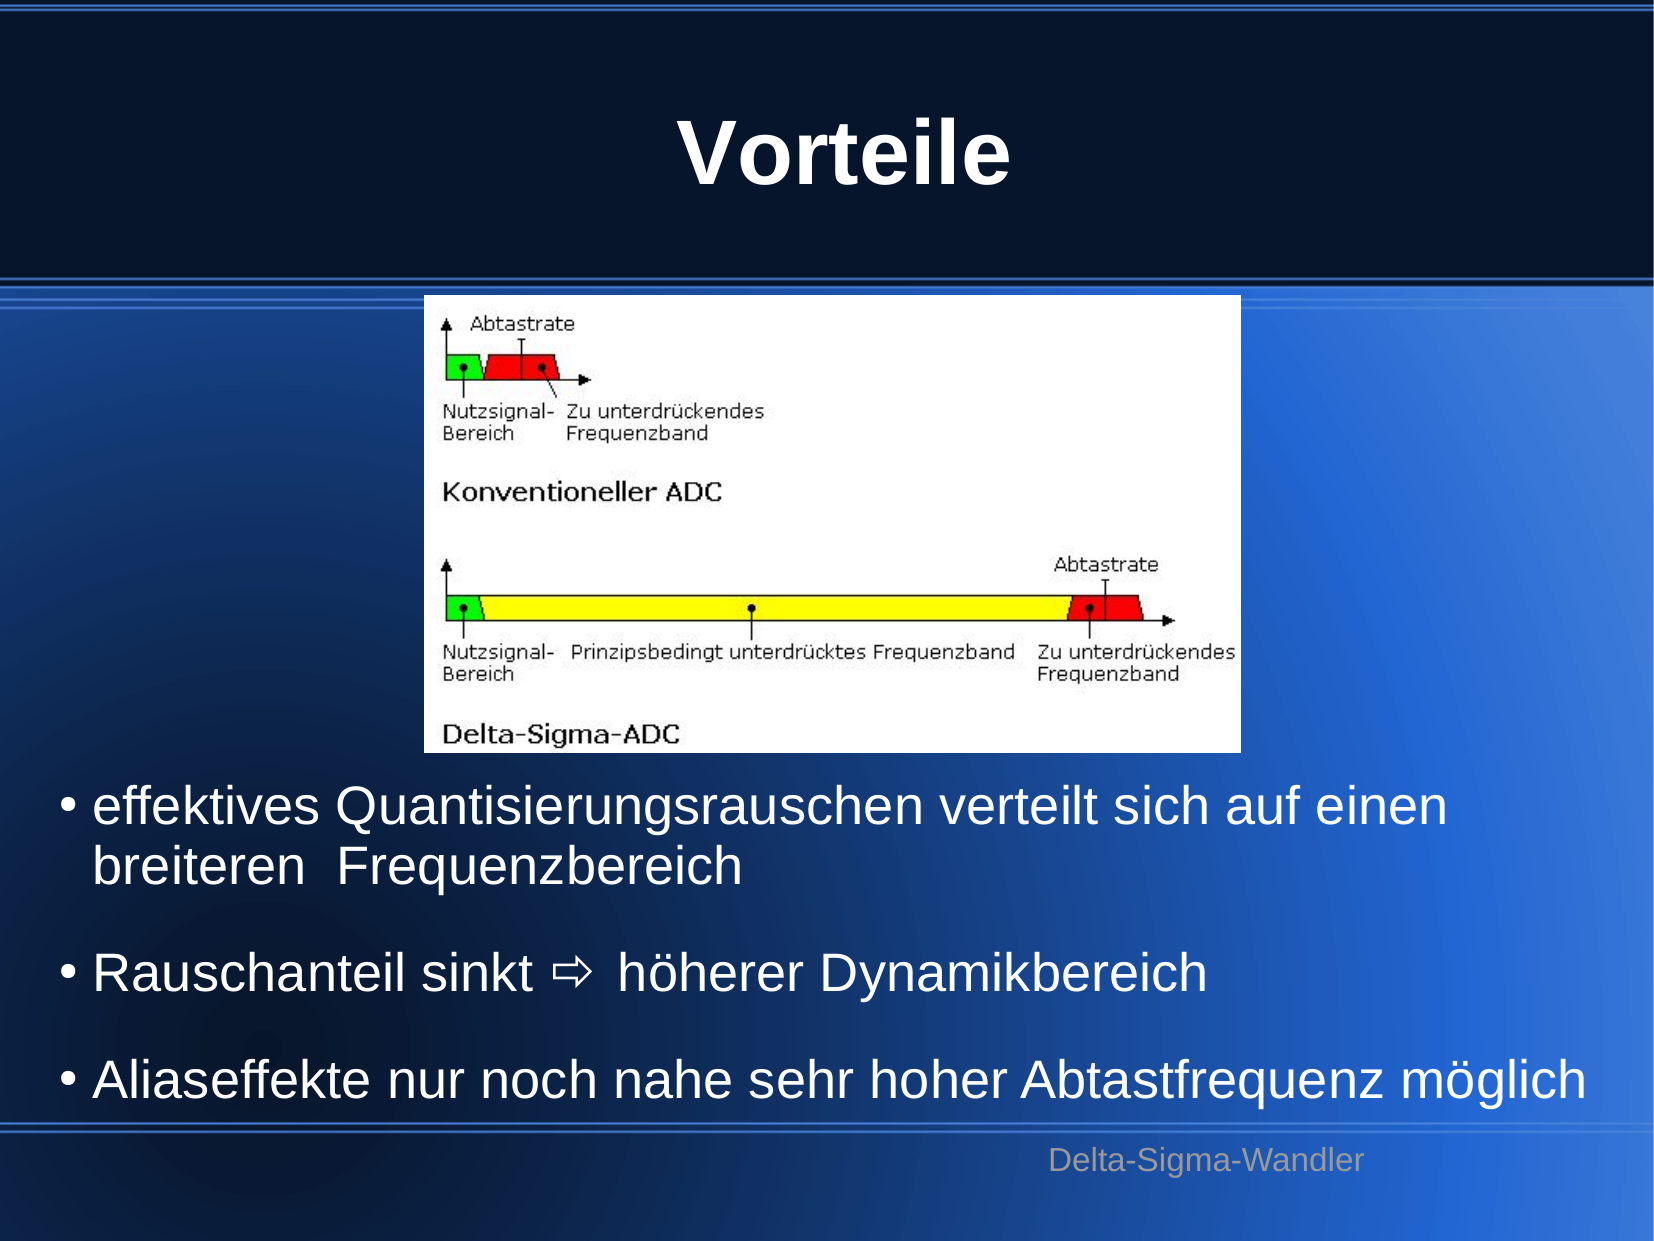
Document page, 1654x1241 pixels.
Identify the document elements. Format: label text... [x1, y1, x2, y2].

picture [0, 0, 1654, 1241]
text_box Delta-Sigma-Wandler [1033, 1133, 1447, 1186]
title Vorteile [82, 56, 1571, 250]
text_box effektives Quantisierungsrauschen verteilt sich auf einen breiteren Frequenzbereich Rauschanteil sinkt  höherer Dynamikbereich Aliaseffekte nur noch nahe sehr hoher Abtastfrequenz möglich [43, 767, 1625, 1123]
